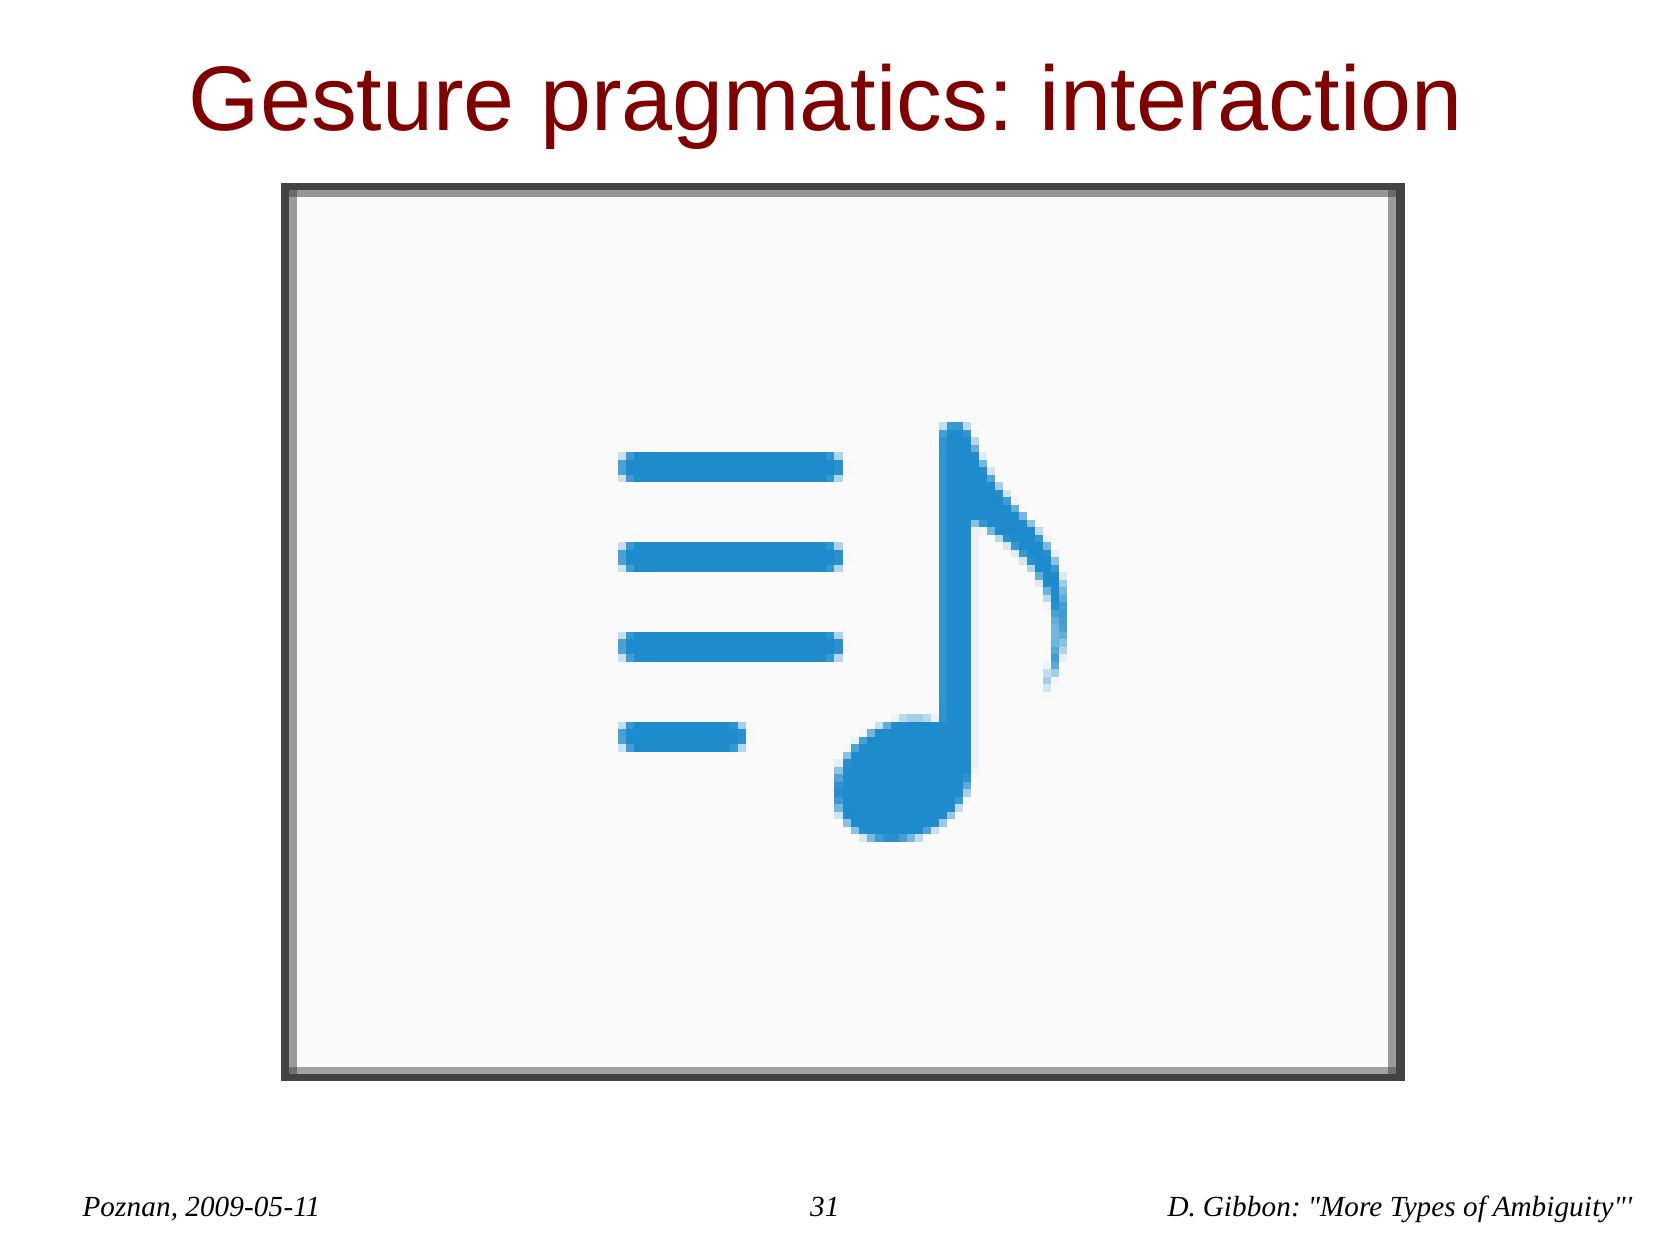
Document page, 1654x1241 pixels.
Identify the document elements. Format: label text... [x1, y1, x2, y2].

title Gesture pragmatics: interaction [0, 23, 1653, 174]
text_box [280, 182, 1406, 1083]
